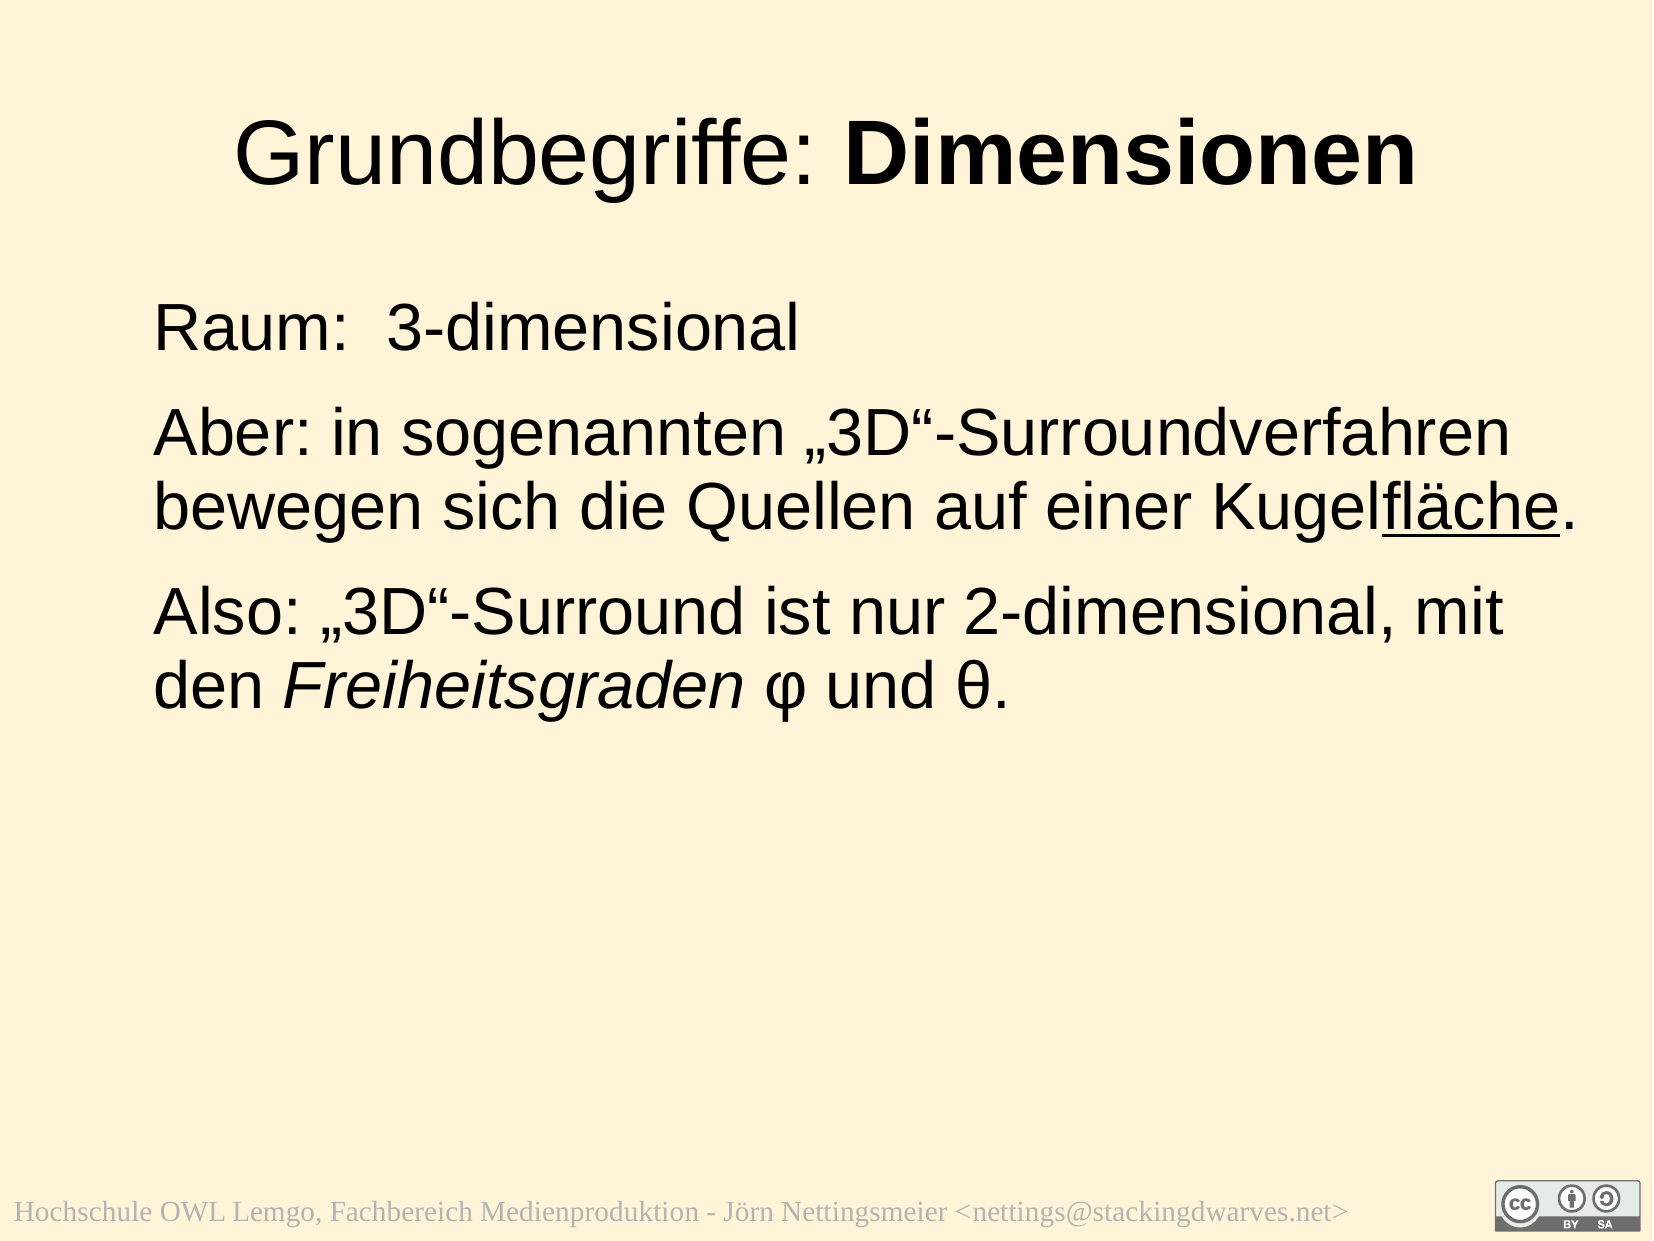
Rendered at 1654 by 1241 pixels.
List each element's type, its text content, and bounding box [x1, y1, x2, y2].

title Grundbegriffe: Dimensionen [82, 49, 1571, 257]
list Raum: 3-dimensional Aber: in sogenannten „3D“-Surroundverfahren bewegen sich die Quellen auf einer Kugelfläche. Also: „3D“-Surround ist nur 2-dimensional, mit den Freiheitsgraden φ und θ. [82, 290, 1613, 1201]
